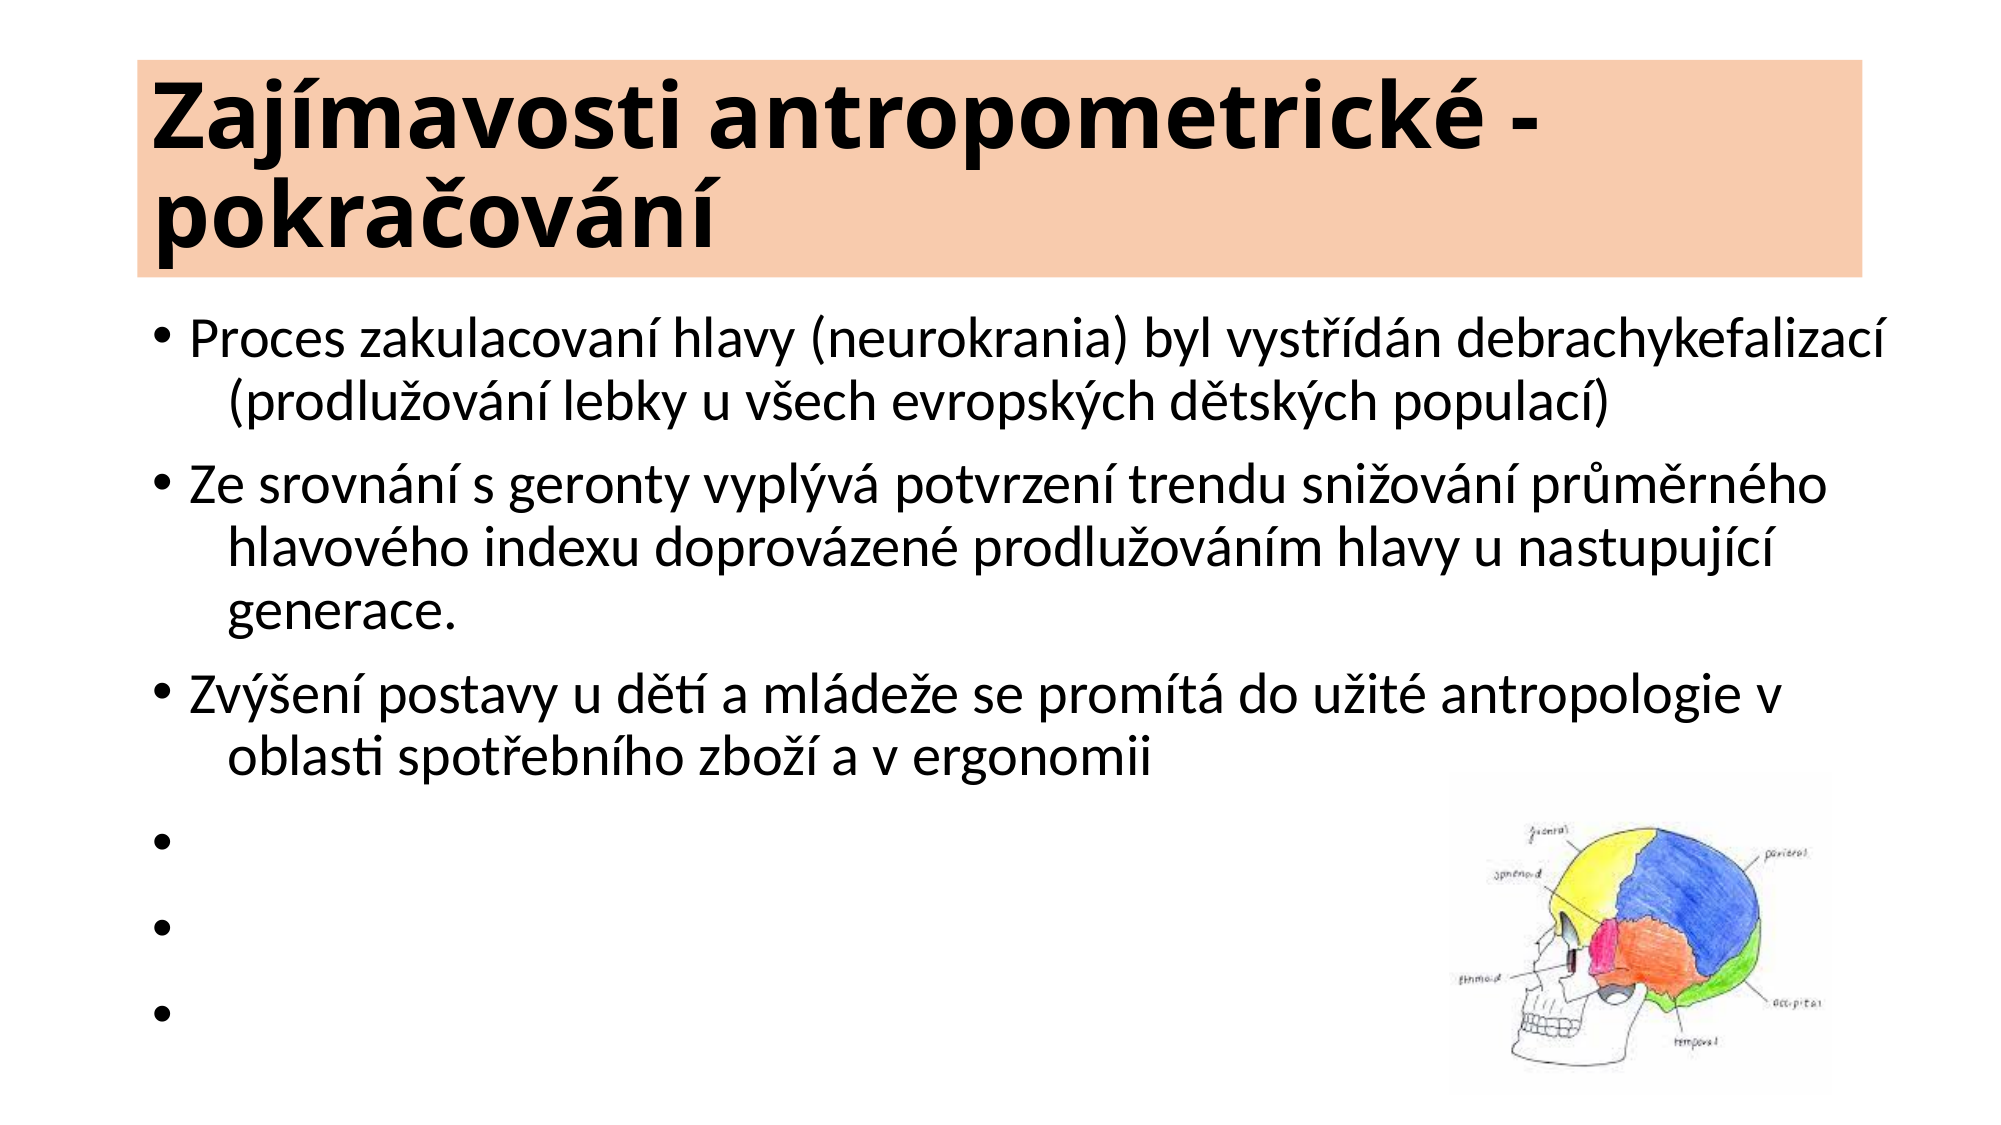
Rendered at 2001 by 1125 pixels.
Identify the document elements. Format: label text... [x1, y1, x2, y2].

picture [1449, 773, 1832, 1095]
title Zajímavosti antropometrické - pokračování [137, 59, 1863, 278]
list Proces zakulacovaní hlavy (neurokrania) byl vystřídán debrachykefalizací (prodlužování lebky u všech evropských dětských populací) Ze srovnání s geronty vyplývá potvrzení trendu snižování průměrného hlavového indexu doprovázené prodlužováním hlavy u nastupující generace. Zvýšení postavy u dětí a mládeže se promítá do užité antropologie v oblasti spotřebního zboží a v ergonomii [137, 299, 1922, 1066]
